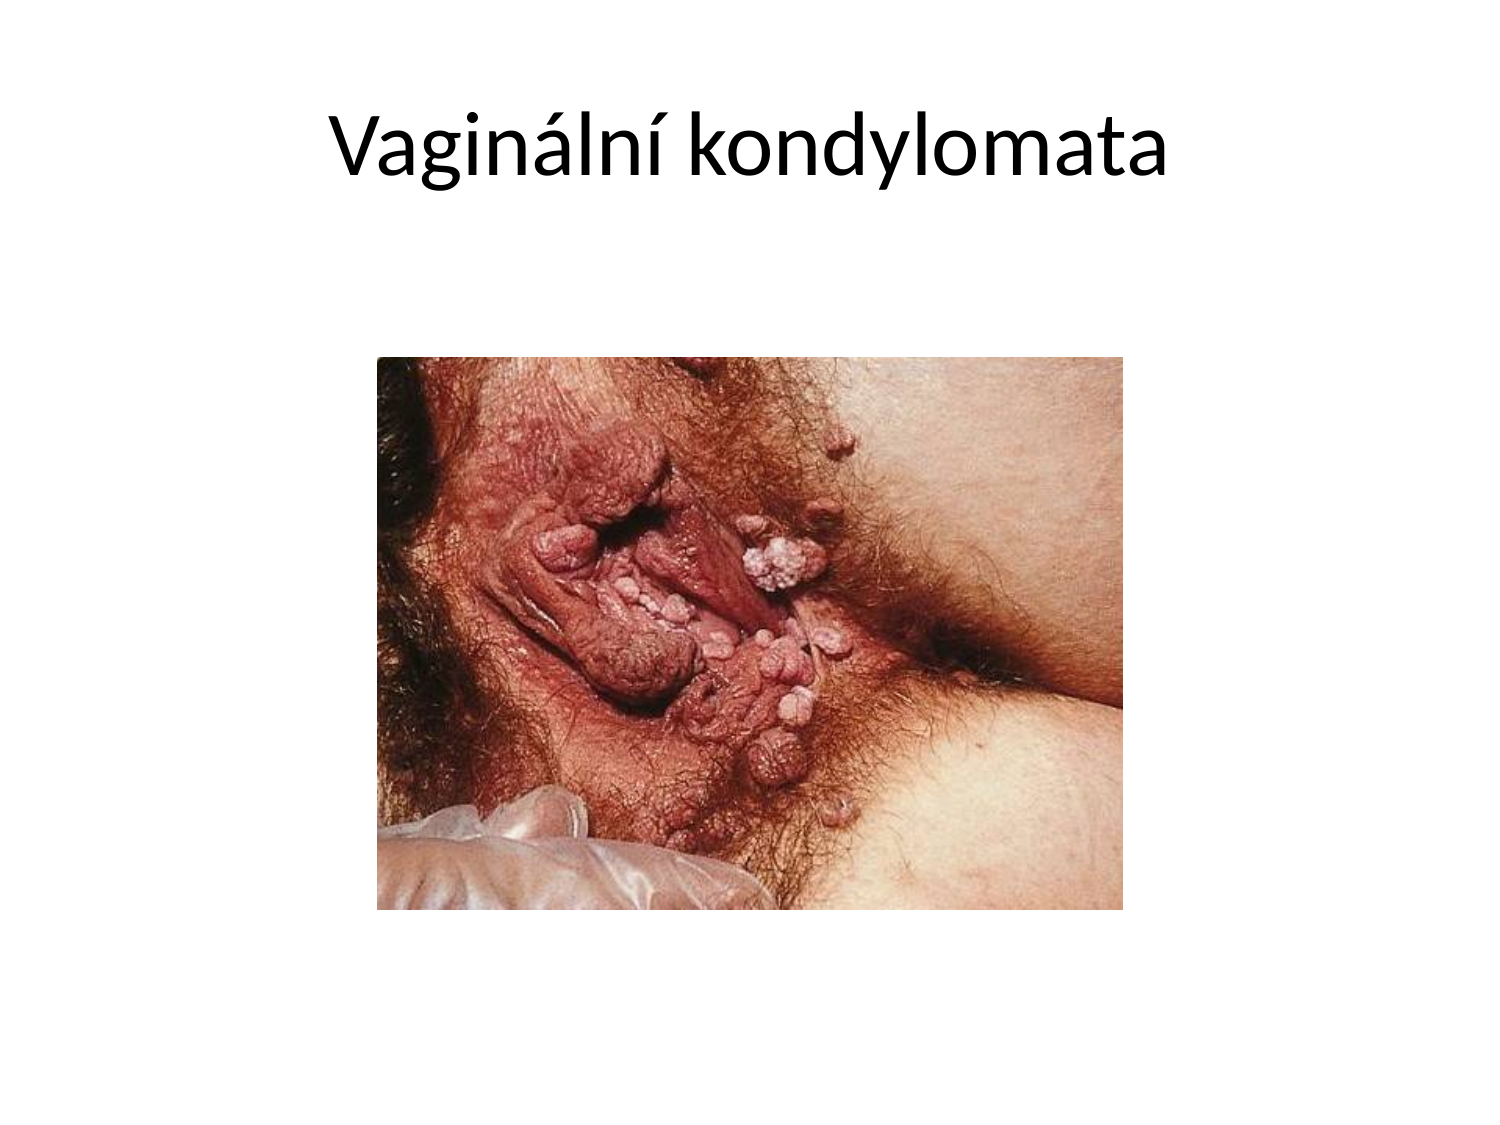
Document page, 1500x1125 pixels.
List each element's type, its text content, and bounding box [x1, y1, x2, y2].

title Vaginální kondylomata [75, 45, 1426, 233]
picture [377, 357, 1123, 910]
